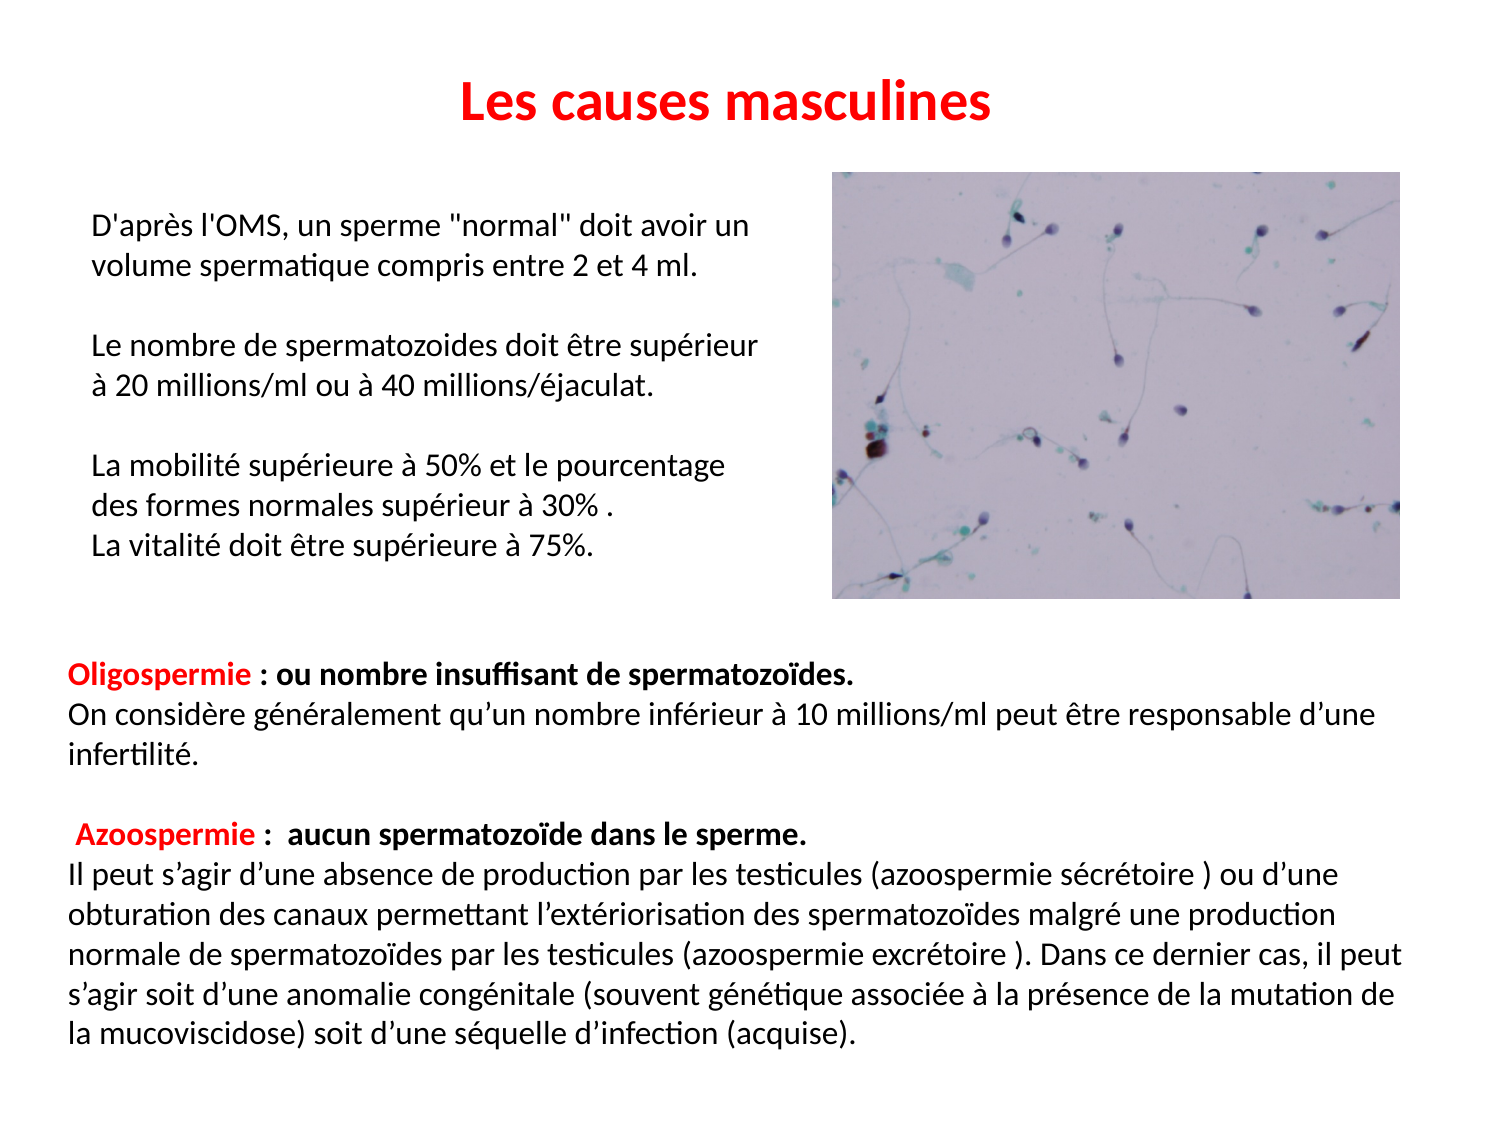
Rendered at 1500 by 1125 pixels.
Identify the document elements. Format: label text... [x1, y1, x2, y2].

text_box D'après l'OMS, un sperme "normal" doit avoir un volume spermatique compris entre 2 et 4 ml. Le nombre de spermatozoides doit être supérieur à 20 millions/ml ou à 40 millions/éjaculat. La mobilité supérieure à 50% et le pourcentage des formes normales supérieur à 30% . La vitalité doit être supérieure à 75%. [76, 196, 786, 571]
text_box Oligospermie : ou nombre insuffisant de spermatozoïdes. On considère généralement qu’un nombre inférieur à 10 millions/ml peut être responsable d’une infertilité. Azoospermie : aucun spermatozoïde dans le sperme. Il peut s’agir d’une absence de production par les testicules (azoospermie sécrétoire ) ou d’une obturation des canaux permettant l’extériorisation des spermatozoïdes malgré une production normale de spermatozoïdes par les testicules (azoospermie excrétoire ). Dans ce dernier cas, il peut s’agir soit d’une anomalie congénitale (souvent génétique associée à la présence de la mutation de la mucoviscidose) soit d’une séquelle d’infection (acquise). [53, 645, 1424, 1060]
text_box Les causes masculines [446, 54, 1007, 140]
picture [832, 172, 1400, 599]
